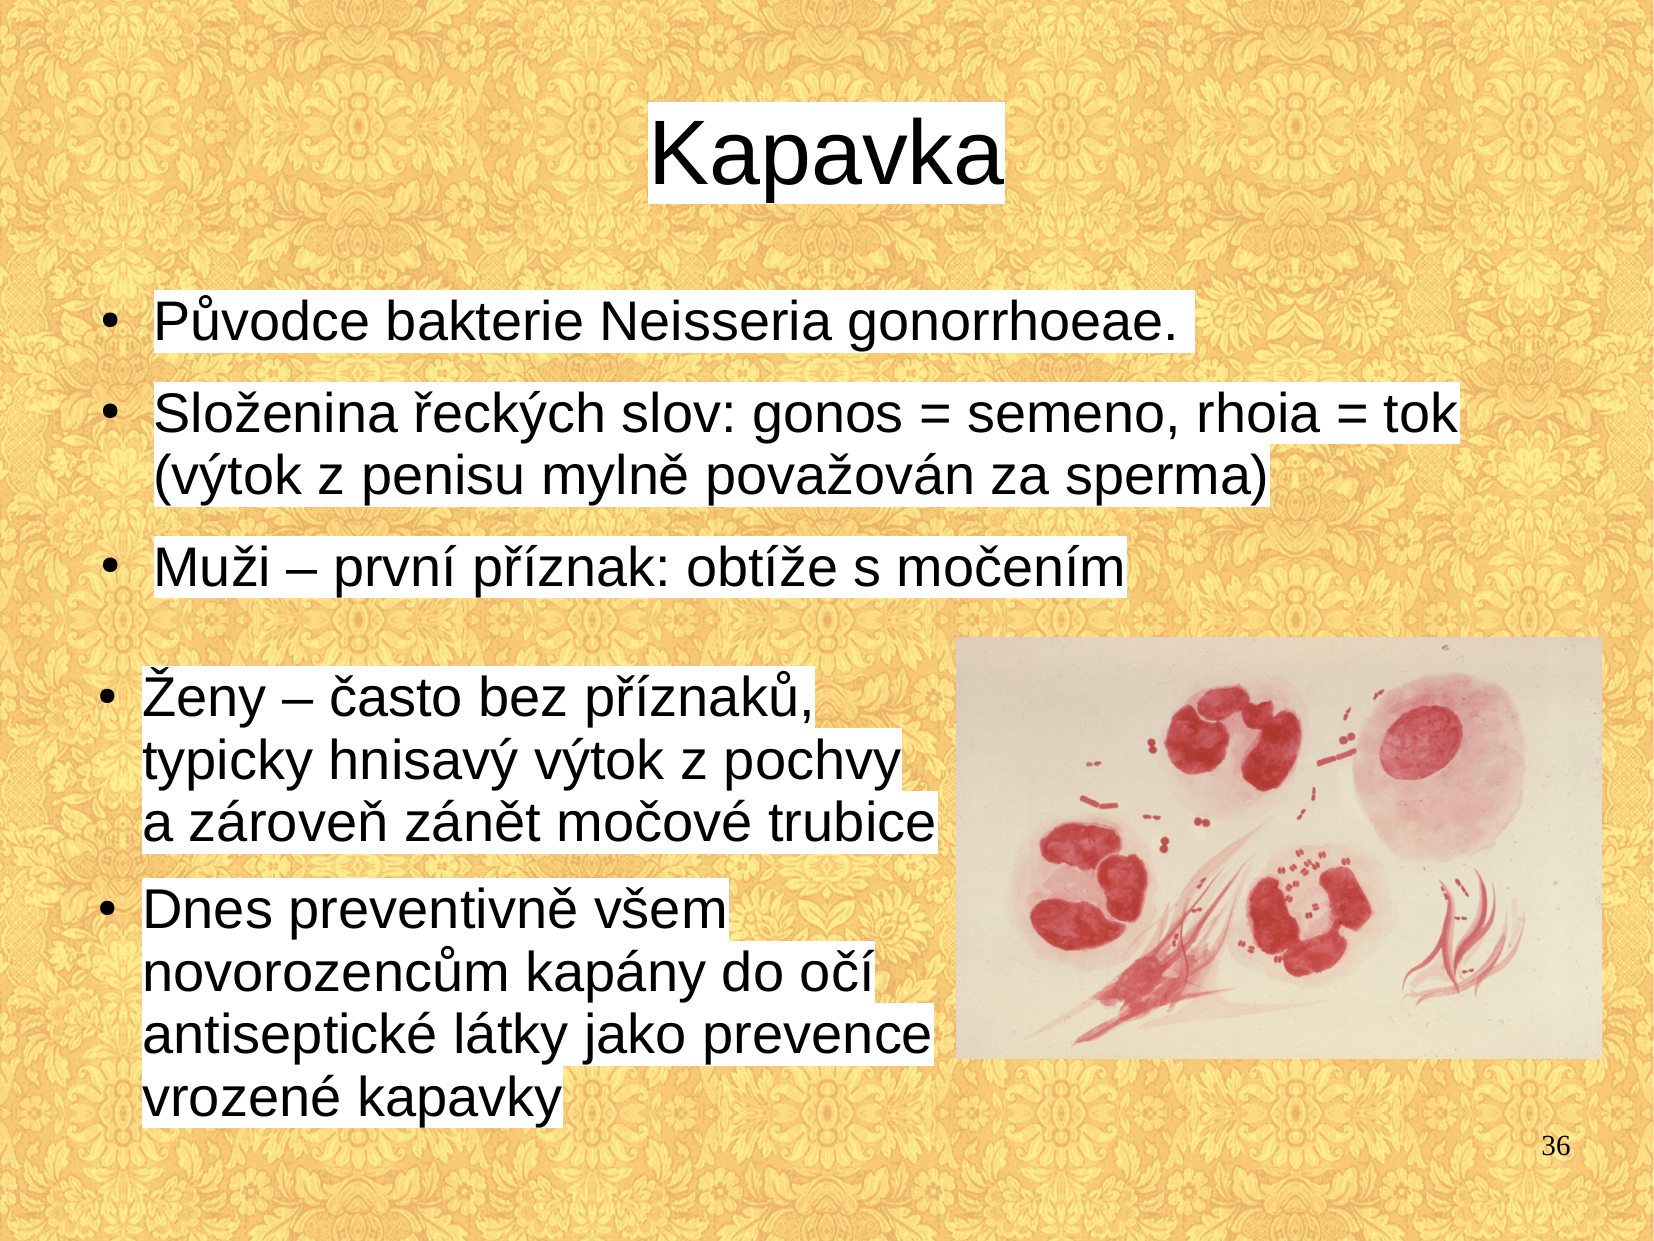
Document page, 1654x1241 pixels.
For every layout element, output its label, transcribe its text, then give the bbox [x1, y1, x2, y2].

title Kapavka [82, 49, 1571, 257]
picture [0, 0, 1654, 1241]
list Ženy – často bez příznaků, typicky hnisavý výtok z pochvy a zároveň zánět močové trubice Dnes preventivně všem novorozencům kapány do očí antiseptické látky jako prevence vrozené kapavky [82, 665, 945, 1182]
list Původce bakterie Neisseria gonorrhoeae. Složenina řeckých slov: gonos = semeno, rhoia = tok (výtok z penisu mylně považován za sperma) Muži – první příznak: obtíže s močením [82, 290, 1595, 634]
